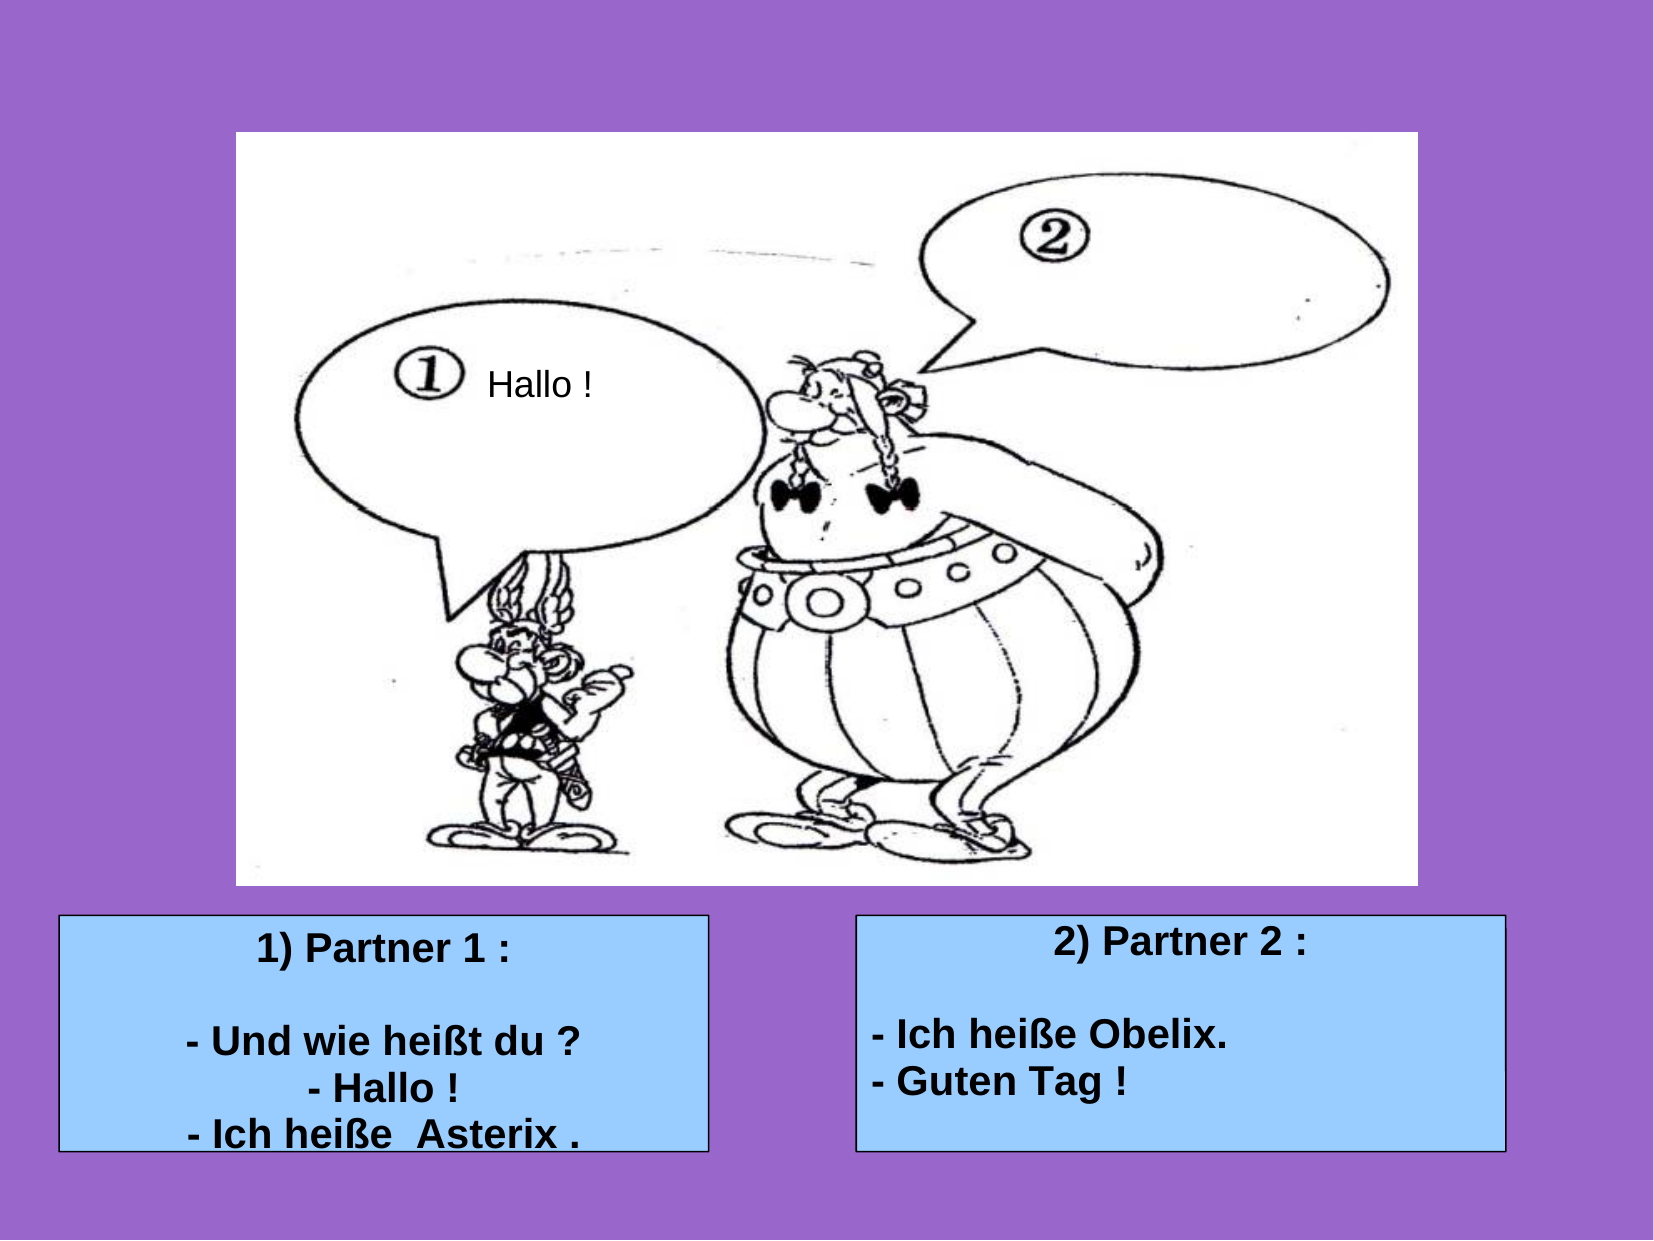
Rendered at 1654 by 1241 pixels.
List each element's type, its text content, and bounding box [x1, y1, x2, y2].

picture [236, 132, 1418, 886]
text_box 1) Partner 1 : - Und wie heißt du ? - Hallo ! - Ich heiße Asterix . [59, 915, 709, 1152]
text_box 2) Partner 2 : - Ich heiße Obelix. - Guten Tag ! [856, 915, 1506, 1152]
text_box Hallo ! [472, 354, 621, 412]
